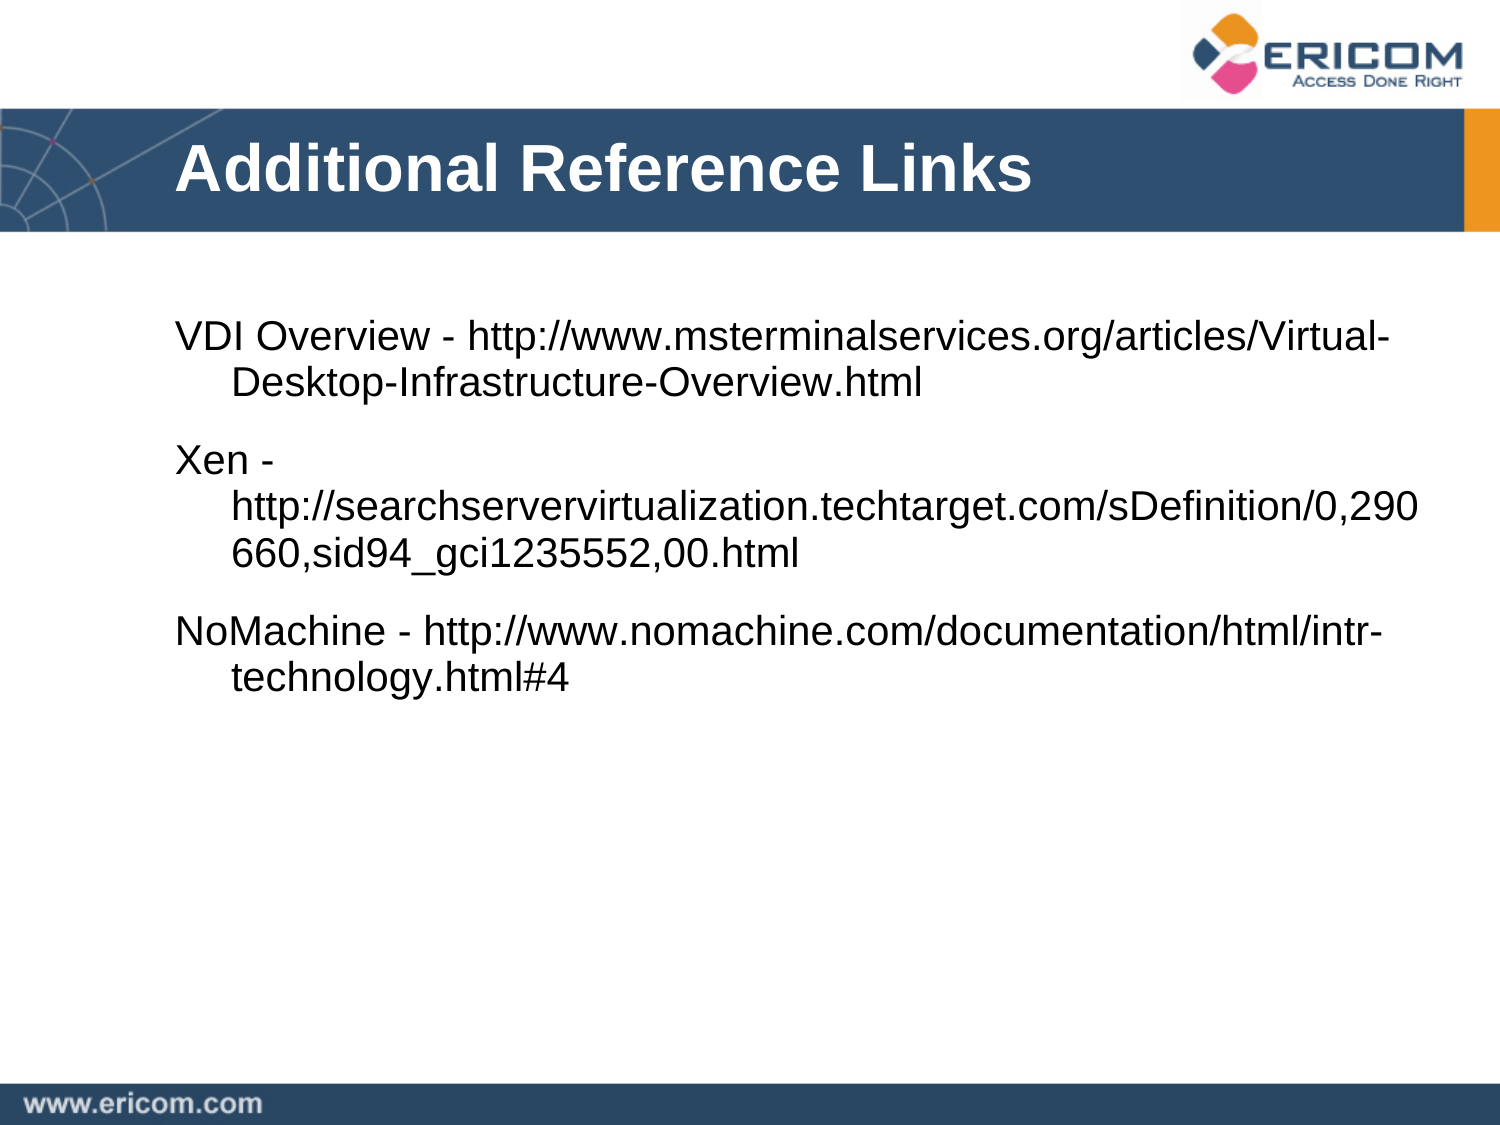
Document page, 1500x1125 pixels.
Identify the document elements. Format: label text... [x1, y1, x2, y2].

title Additional Reference Links [174, 74, 1438, 263]
picture [0, 0, 1500, 1125]
list VDI Overview - http://www.msterminalservices.org/articles/Virtual-Desktop-Infrastructure-Overview.html Xen - http://searchservervirtualization.techtarget.com/sDefinition/0,290660,sid94_gci1235552,00.html NoMachine - http://www.nomachine.com/documentation/html/intr-technology.html#4 [174, 312, 1438, 988]
